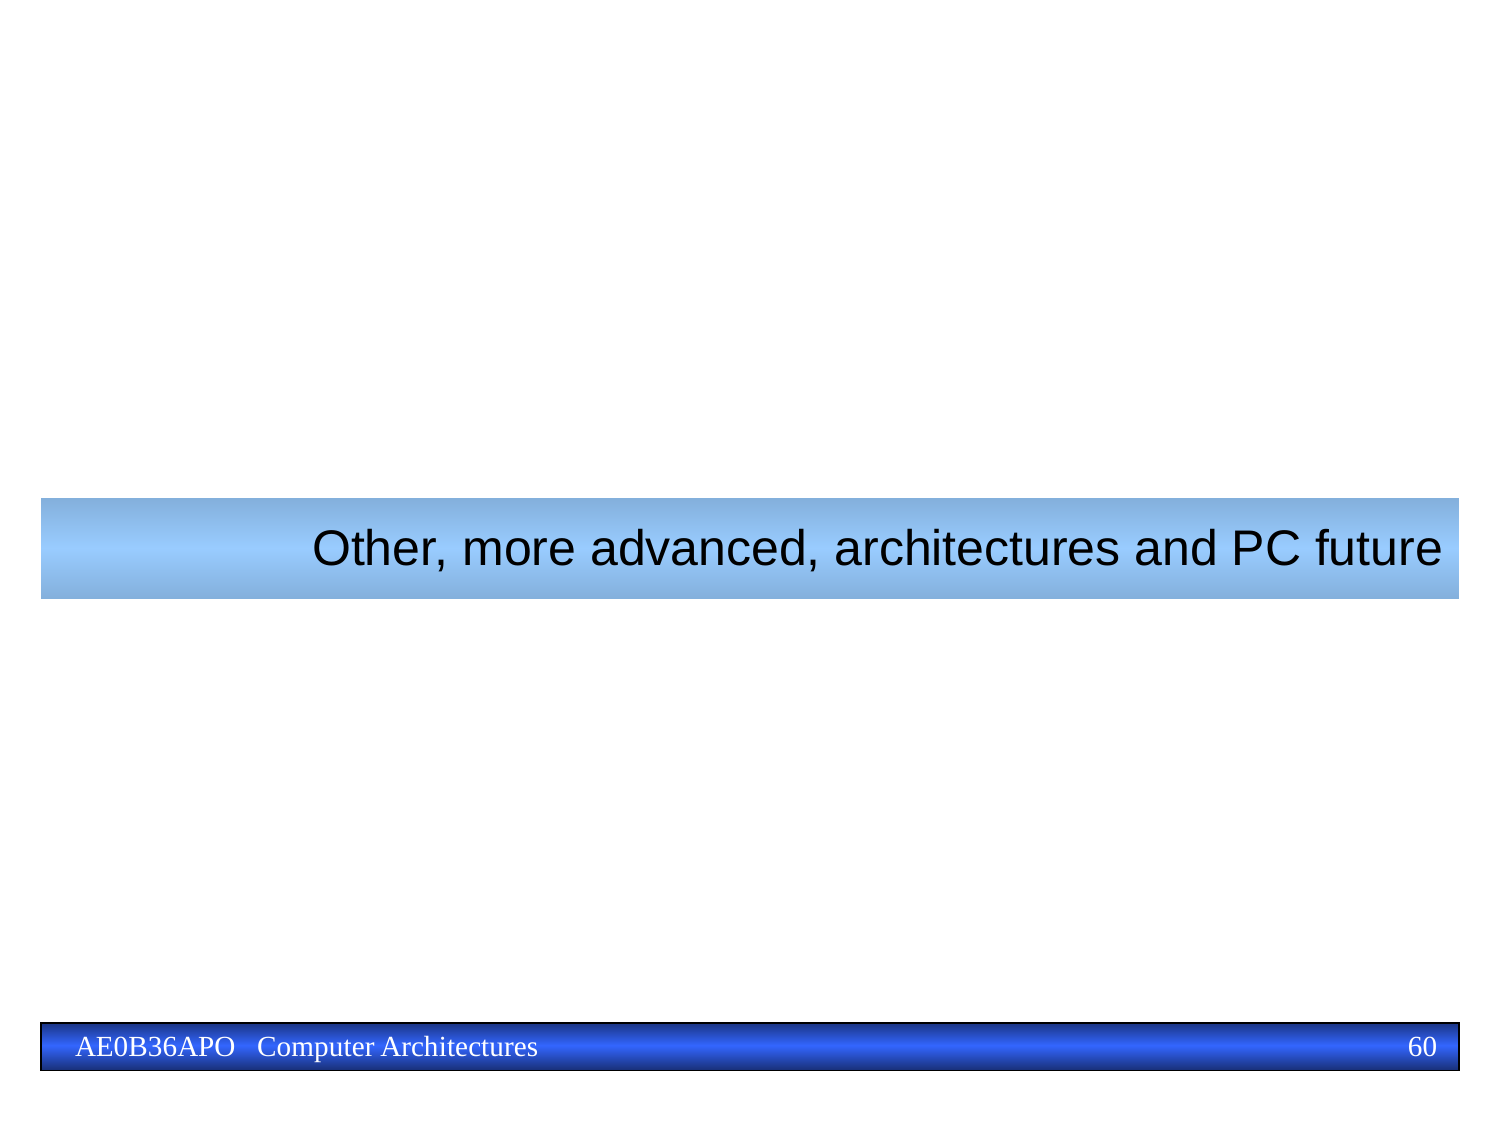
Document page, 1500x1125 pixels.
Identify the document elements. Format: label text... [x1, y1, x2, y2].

title Other, more advanced, architectures and PC future [41, 498, 1459, 599]
